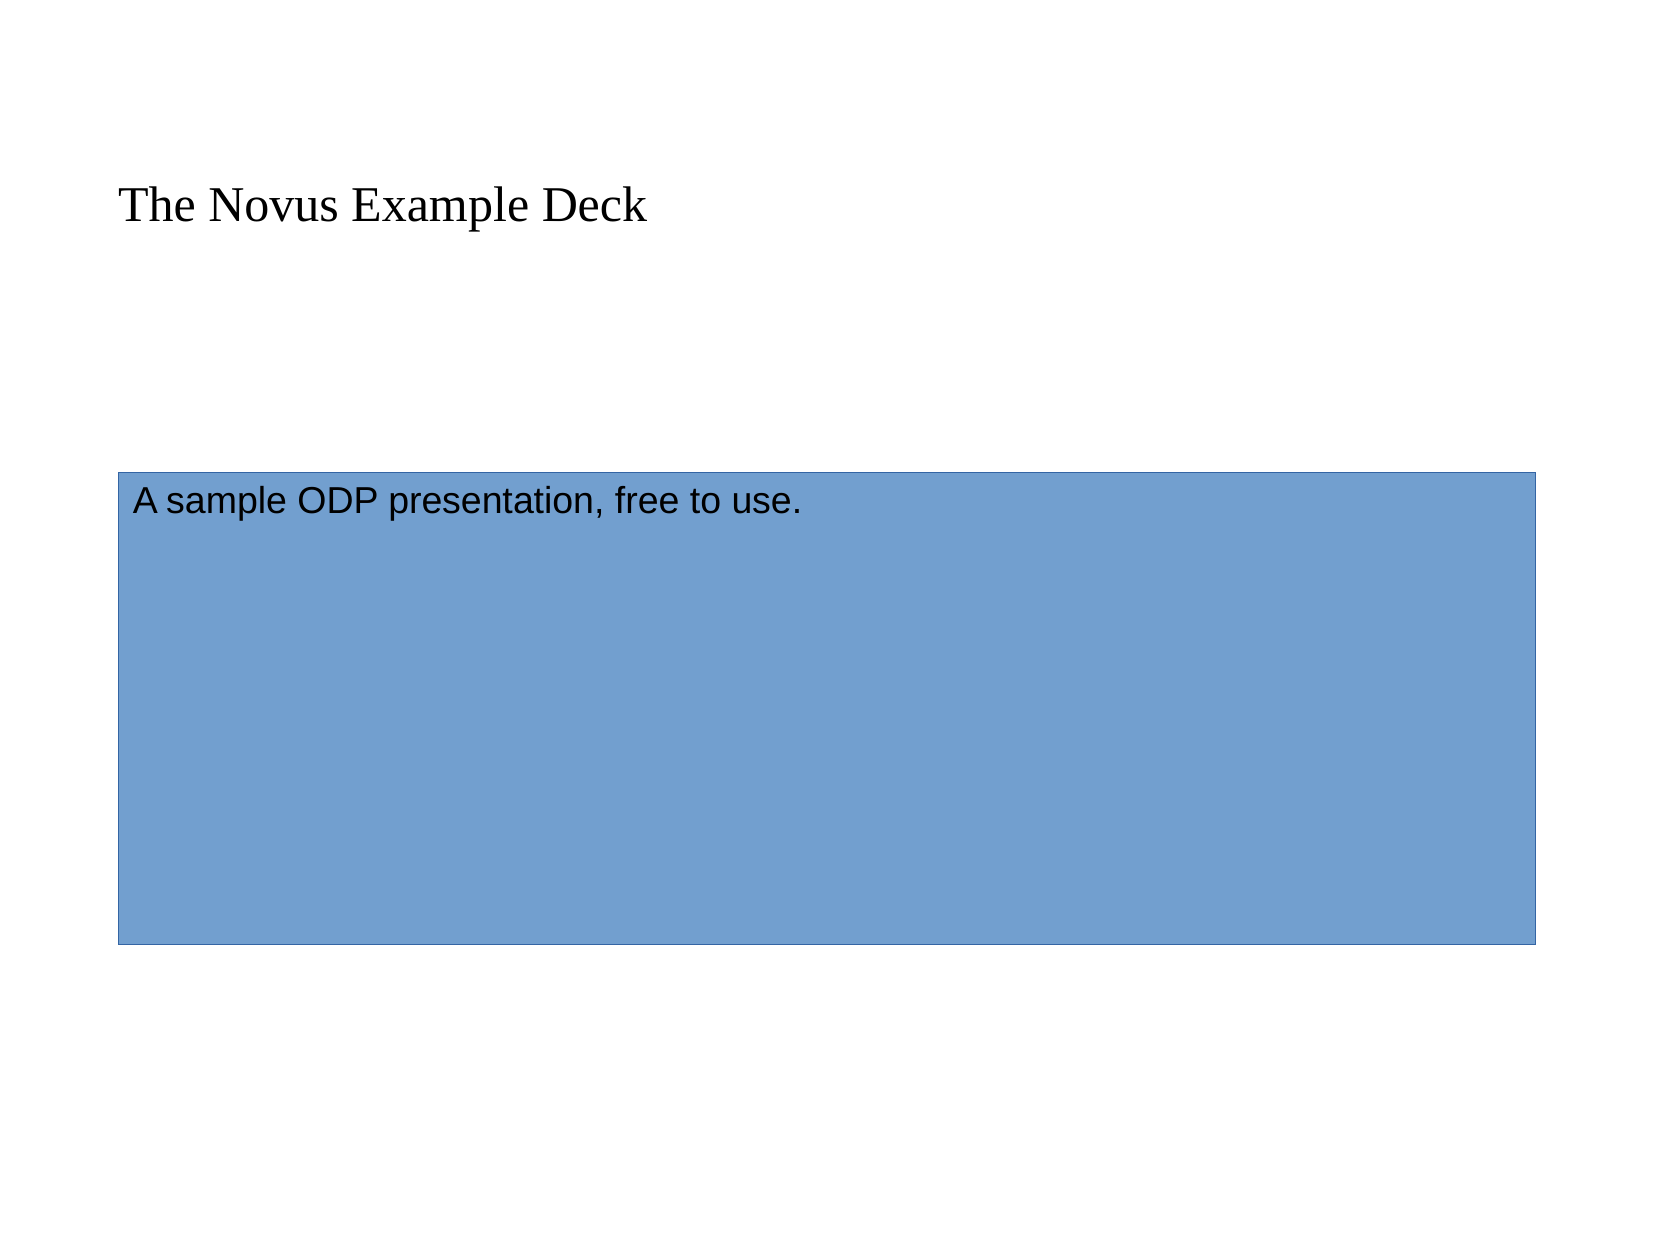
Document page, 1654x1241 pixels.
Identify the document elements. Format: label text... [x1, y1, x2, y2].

text_box A sample ODP presentation, free to use. [118, 472, 1536, 945]
text_box The Novus Example Deck [118, 177, 1536, 355]
